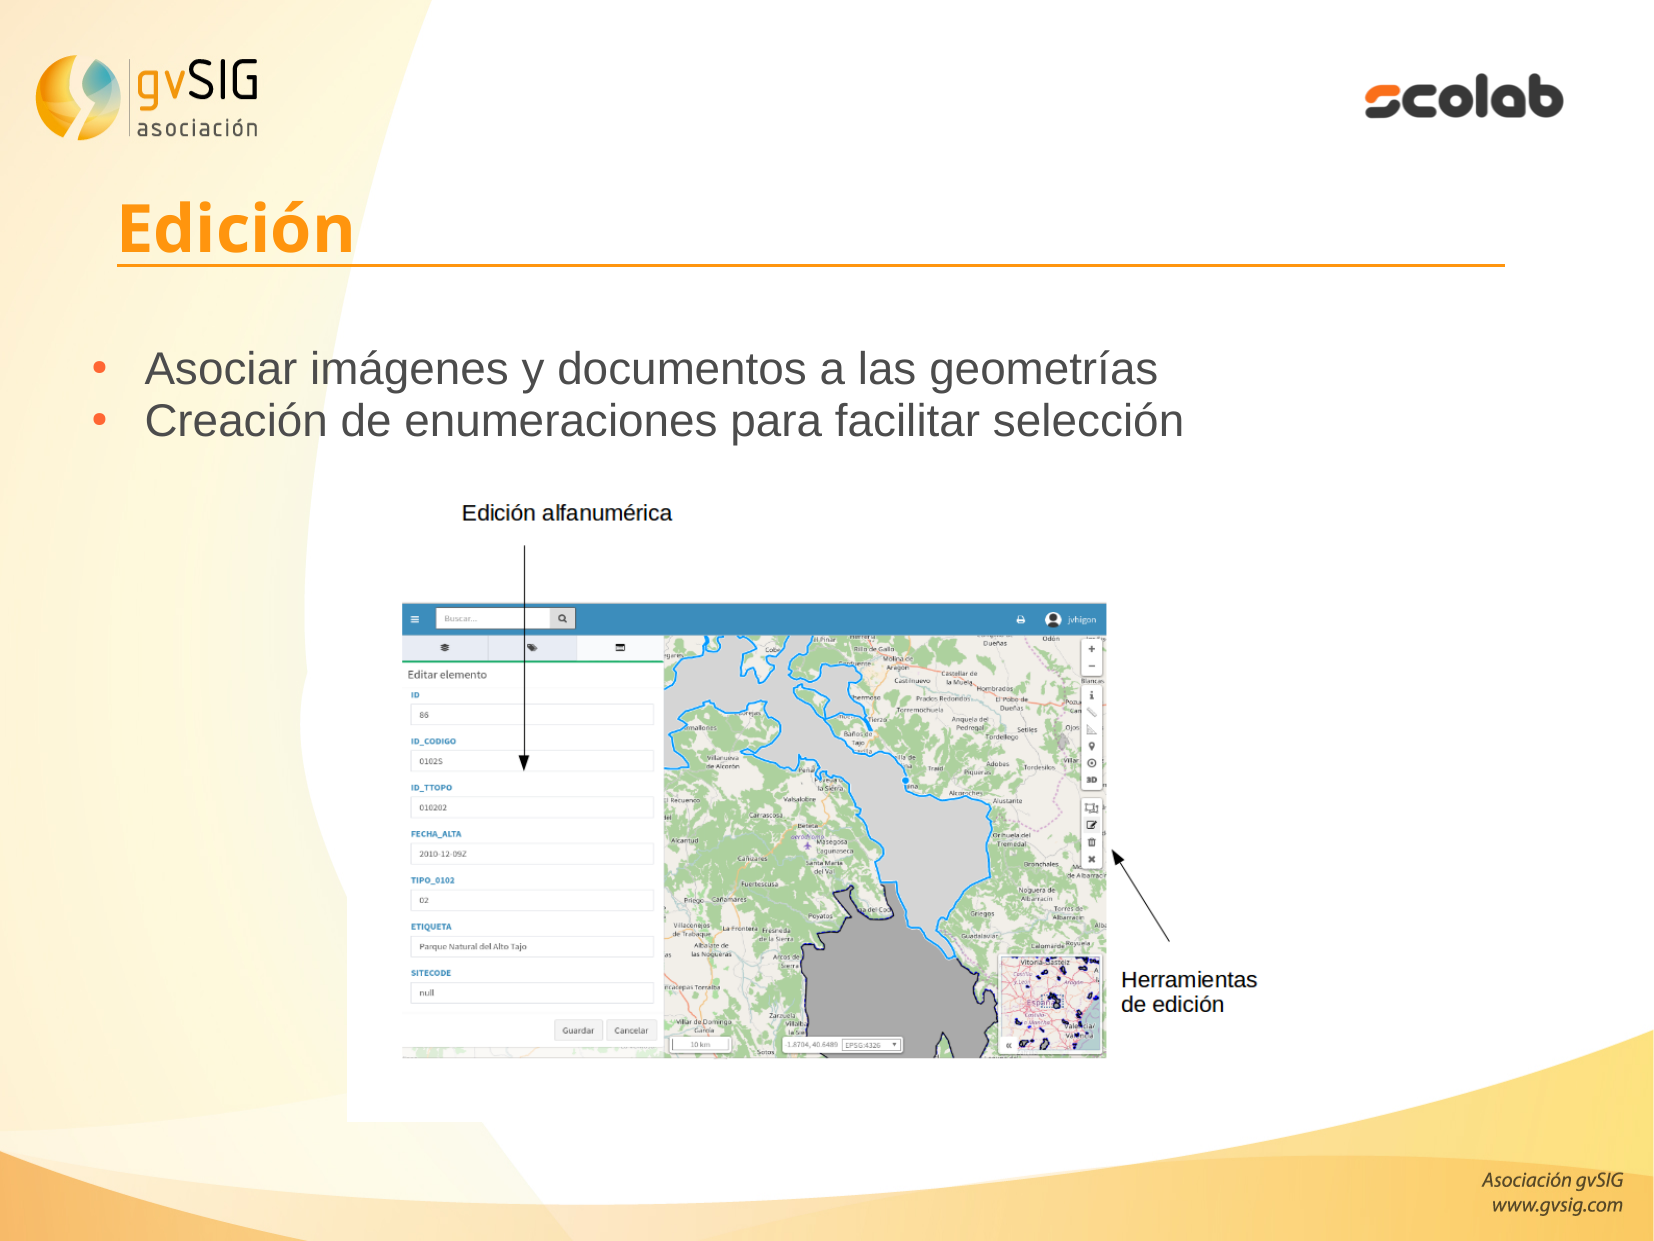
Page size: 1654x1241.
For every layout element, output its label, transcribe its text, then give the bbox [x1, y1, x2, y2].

title Edición [116, 177, 1605, 276]
picture [0, 0, 1654, 1241]
text_box Asociar imágenes y documentos a las geometrías Creación de enumeraciones para facilitar selección [59, 284, 1506, 454]
